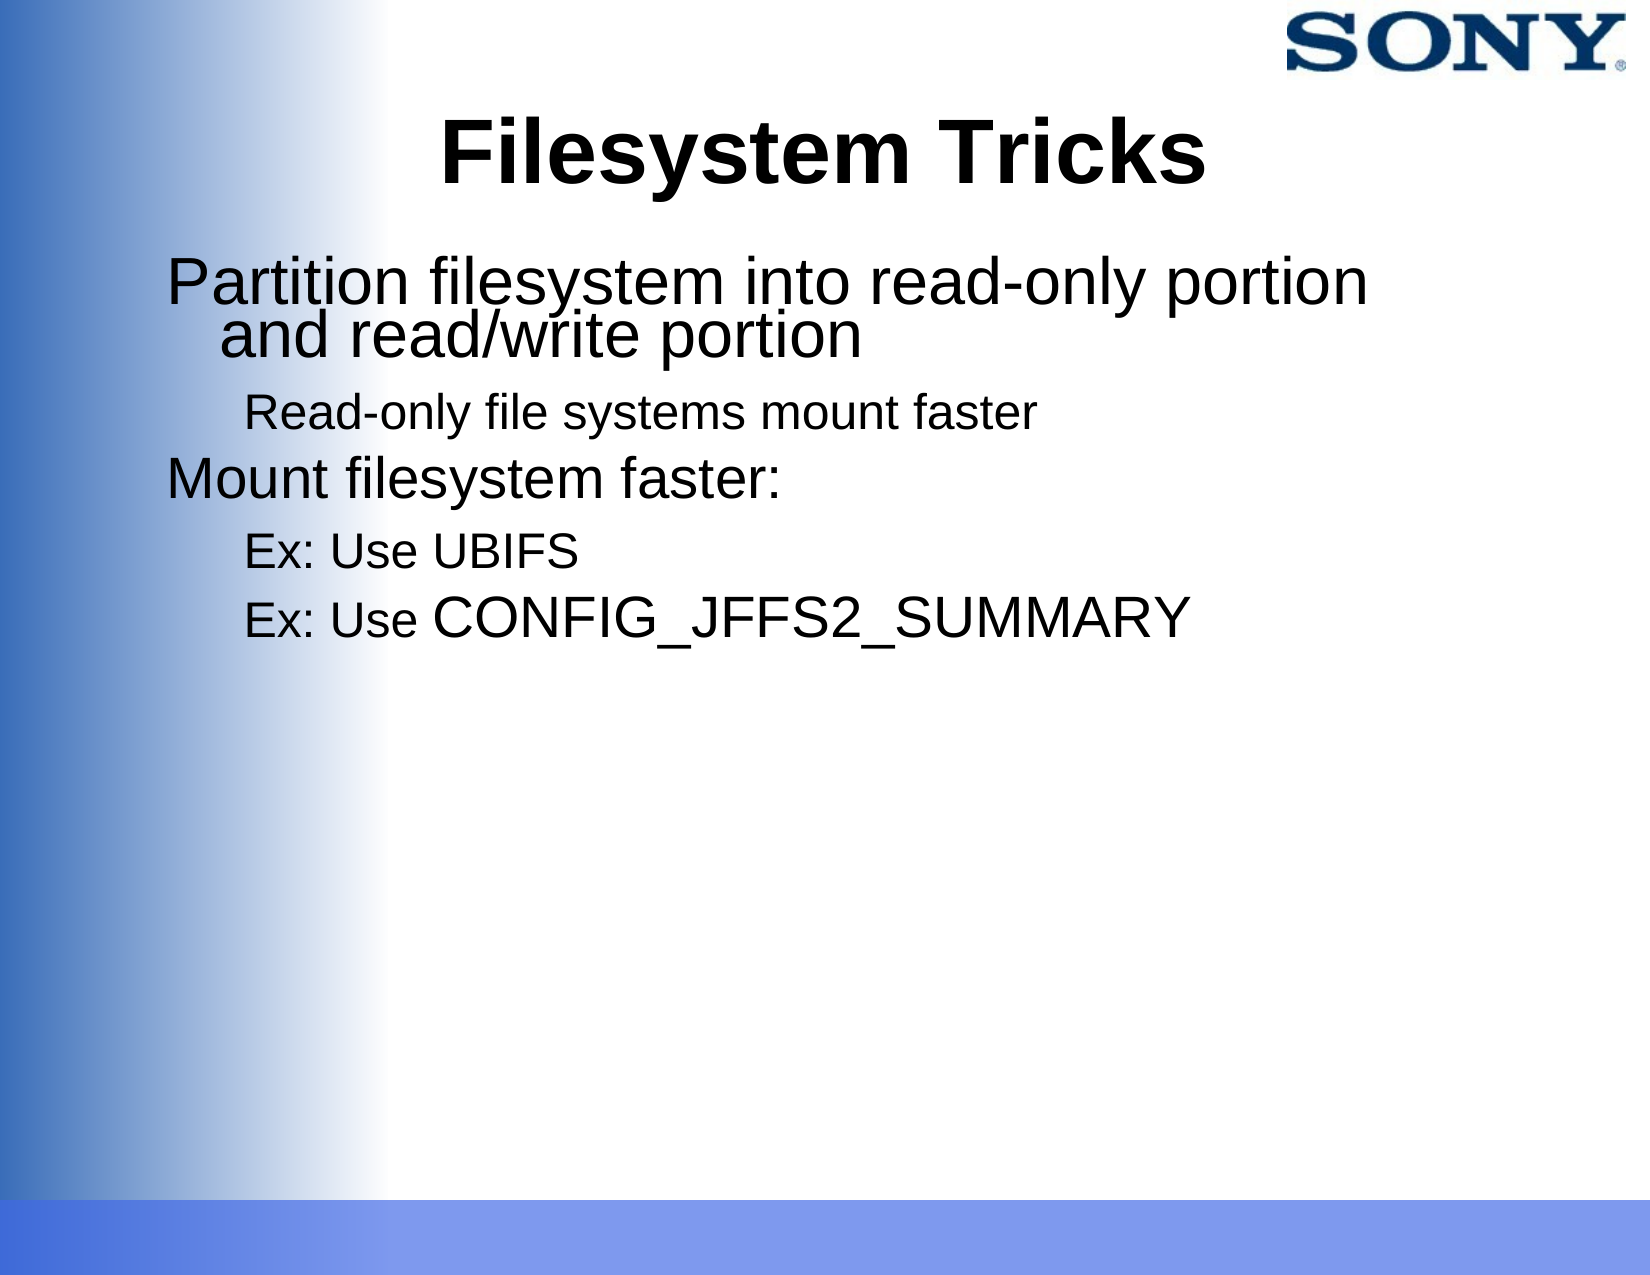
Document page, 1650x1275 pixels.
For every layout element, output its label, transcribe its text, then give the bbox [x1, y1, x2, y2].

title Filesystem Tricks [149, 74, 1499, 250]
list Partition filesystem into read-only portion and read/write portion Read-only file systems mount faster Mount filesystem faster: Ex: Use UBIFS Ex: Use CONFIG_JFFS2_SUMMARY [149, 262, 1499, 1188]
picture [1287, 0, 1626, 80]
